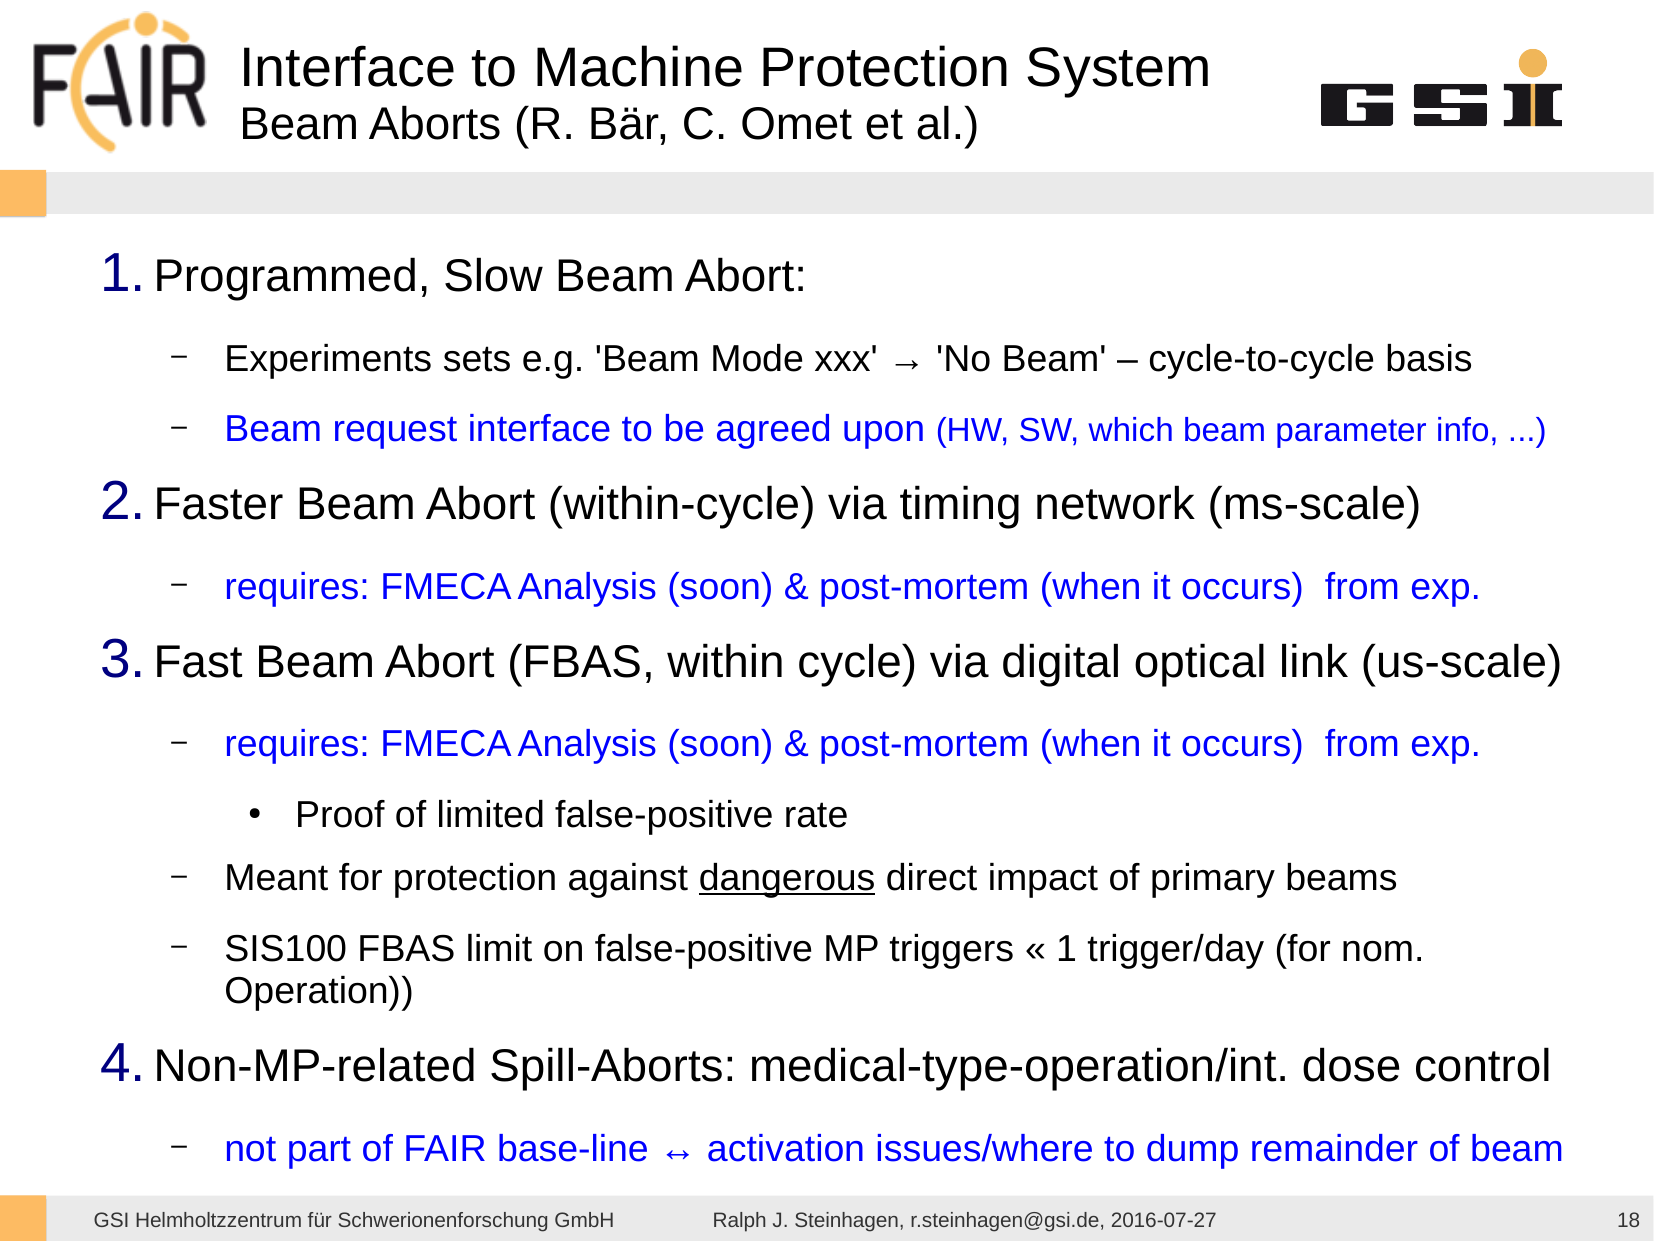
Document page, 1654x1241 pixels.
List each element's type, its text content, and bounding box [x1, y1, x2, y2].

title Interface to Machine Protection System Beam Aborts (R. Bär, C. Omet et al.) [239, 23, 1223, 162]
picture [33, 10, 207, 155]
list Programmed, Slow Beam Abort: Experiments sets e.g. 'Beam Mode xxx' → 'No Beam' – cycle-to-cycle basis Beam request interface to be agreed upon (HW, SW, which beam parameter info, ...) Faster Beam Abort (within-cycle) via timing network (ms-scale) requires: FMECA Analysis (soon) & post-mortem (when it occurs) from exp. Fast Beam Abort (FBAS, within cycle) via digital optical link (us-scale) requires: FMECA Analysis (soon) & post-mortem (when it occurs) from exp. Proof of limited false-positive rate Meant for protection against dangerous direct impact of primary beams SIS100 FBAS limit on false-positive MP triggers « 1 trigger/day (for nom. Operation)) Non-MP-related Spill-Aborts: medical-type-operation/int. dose control not part of FAIR base-line ↔ activation issues/where to dump remainder of beam [82, 249, 1571, 1158]
picture [1319, 46, 1564, 129]
